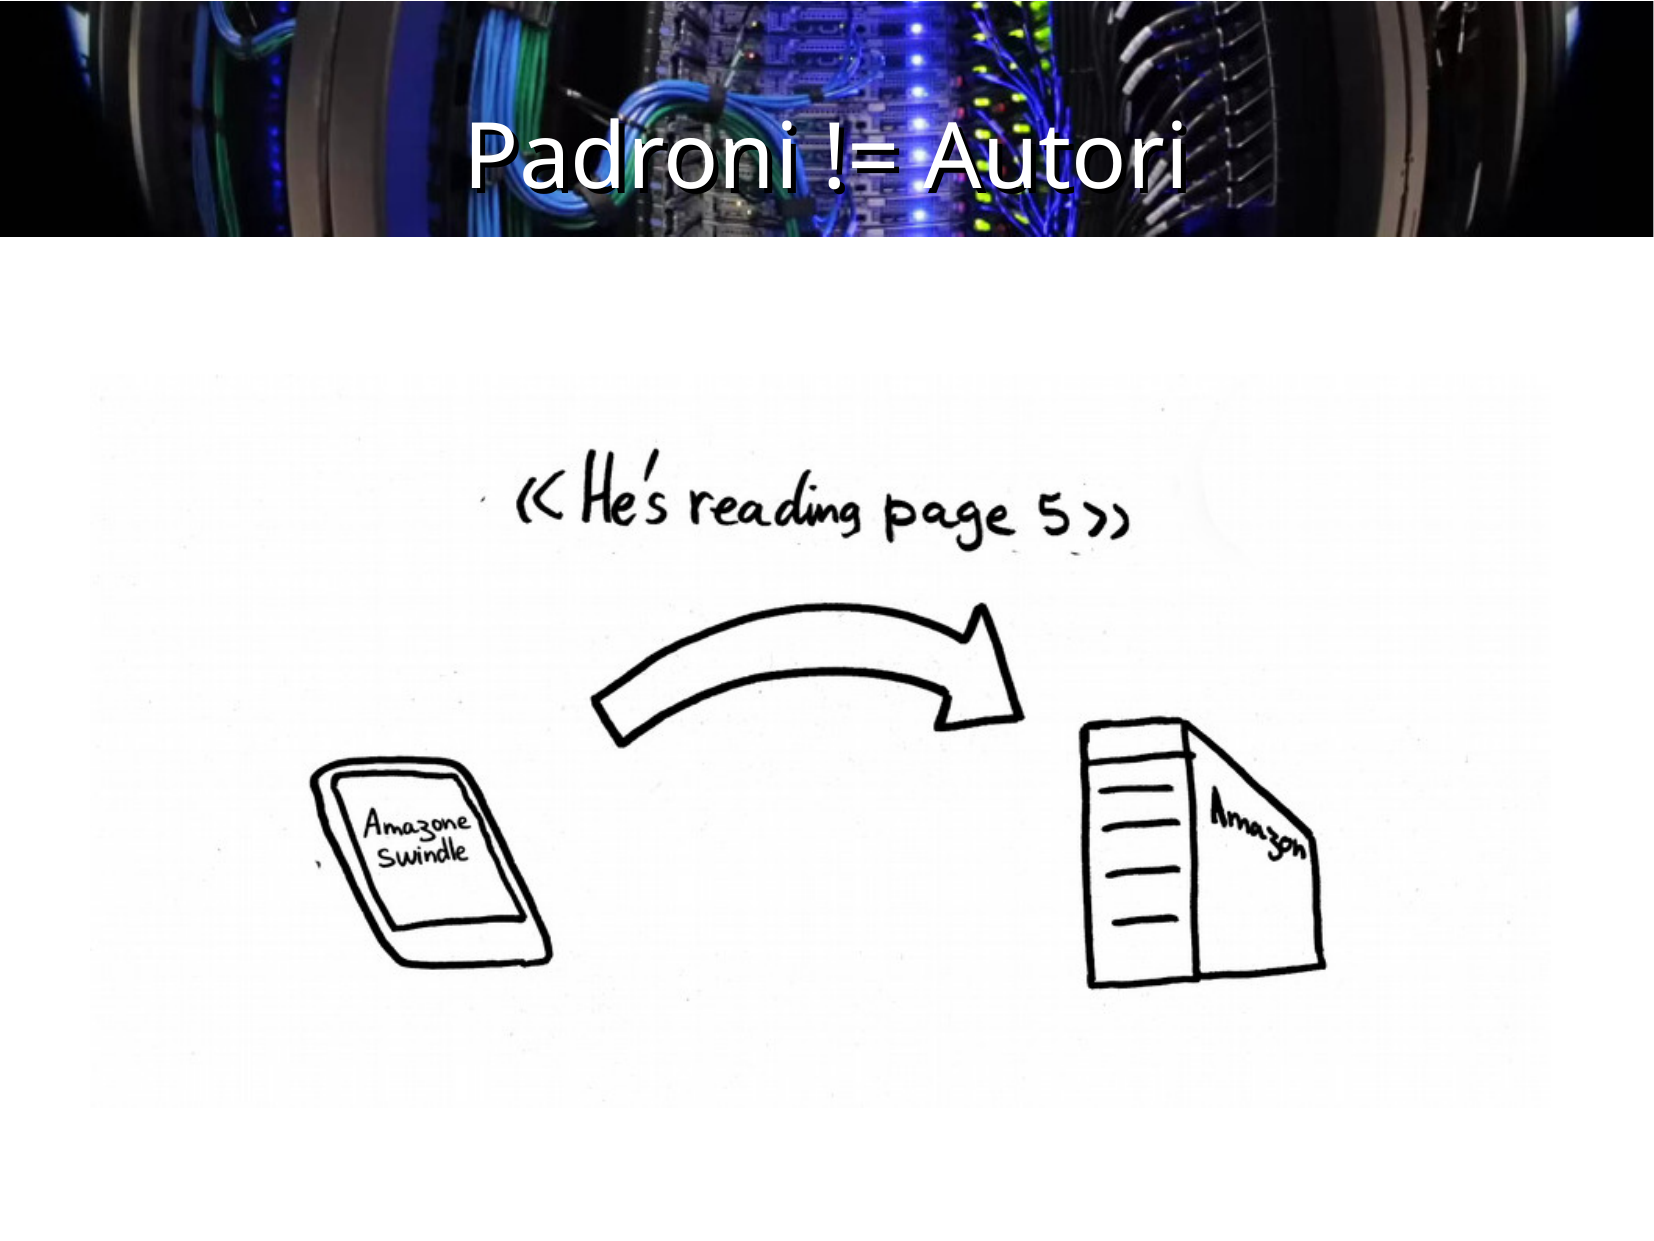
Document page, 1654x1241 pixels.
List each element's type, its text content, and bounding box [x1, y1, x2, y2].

title Padroni != Autori [82, 49, 1571, 257]
picture [0, 1, 1654, 237]
picture [90, 374, 1551, 1108]
